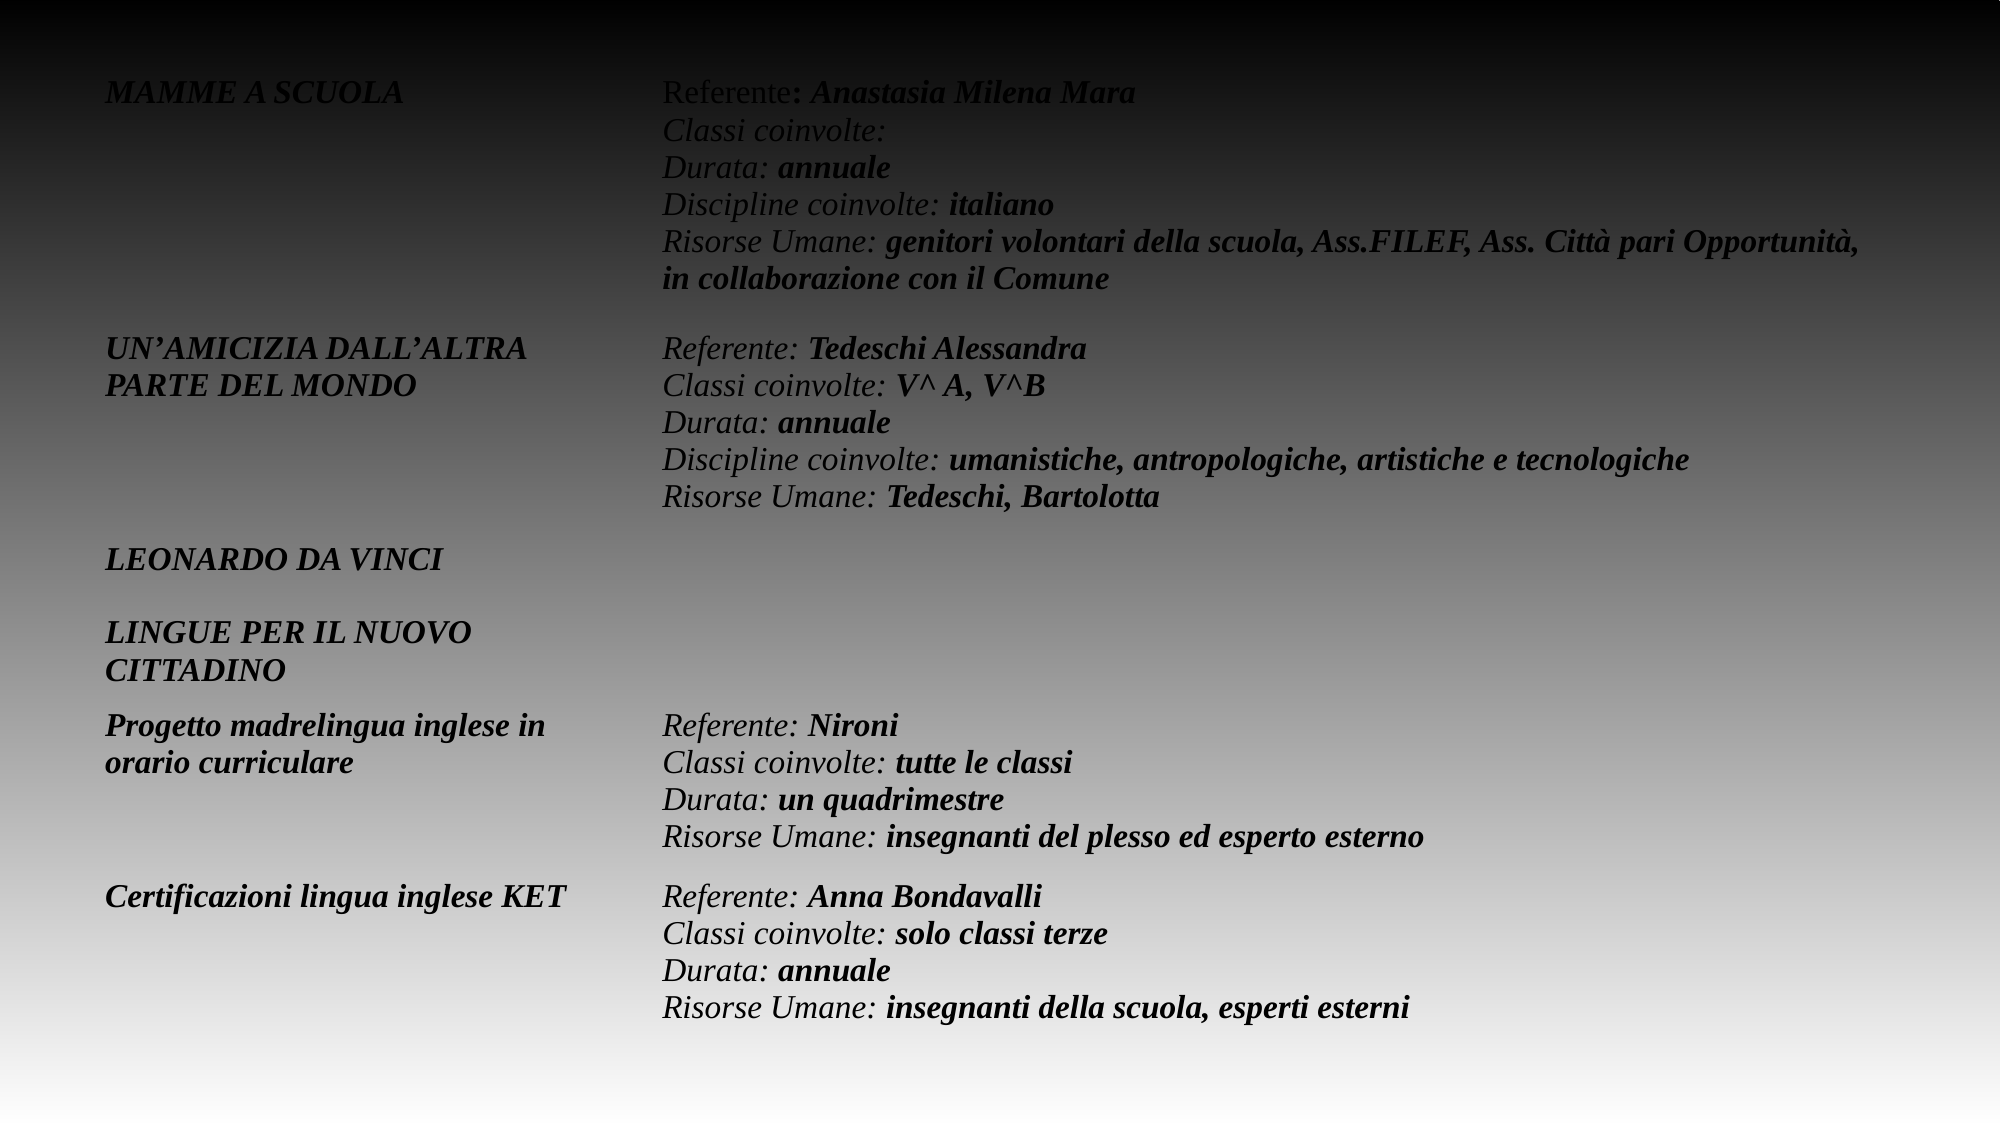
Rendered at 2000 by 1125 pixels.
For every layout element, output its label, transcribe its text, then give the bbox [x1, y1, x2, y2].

table_cell Referente: Anna Bondavalli Classi coinvolte: solo classi terze Durata: annuale Risorse Umane: insegnanti della scuola, esperti esterni [647, 871, 1886, 1042]
table_header Referente: Anastasia Milena Mara Classi coinvolte: Durata: annuale Discipline coinvolte: italiano Risorse Umane: genitori volontari della scuola, Ass.FILEF, Ass. Città pari Opportunità, in collaborazione con il Comune [647, 67, 1886, 322]
table_cell Referente: Nironi Classi coinvolte: tutte le classi Durata: un quadrimestre Risorse Umane: insegnanti del plesso ed esperto esterno [647, 699, 1886, 871]
table_cell [647, 533, 1886, 607]
table_header MAMME A SCUOLA [90, 67, 647, 322]
table_cell Referente: Tedeschi Alessandra Classi coinvolte: V^ A, V^B Durata: annuale Discipline coinvolte: umanistiche, antropologiche, artistiche e tecnologiche Risorse Umane: Tedeschi, Bartolotta [647, 322, 1886, 533]
table_cell LEONARDO DA VINCI [90, 533, 647, 607]
table_cell LINGUE PER IL NUOVO CITTADINO [90, 607, 647, 699]
table_cell Progetto madrelingua inglese in orario curriculare [90, 699, 647, 871]
table_cell Certificazioni lingua inglese KET [90, 871, 647, 1042]
table_cell [647, 607, 1886, 699]
table_cell UN’AMICIZIA DALL’ALTRA PARTE DEL MONDO [90, 322, 647, 533]
